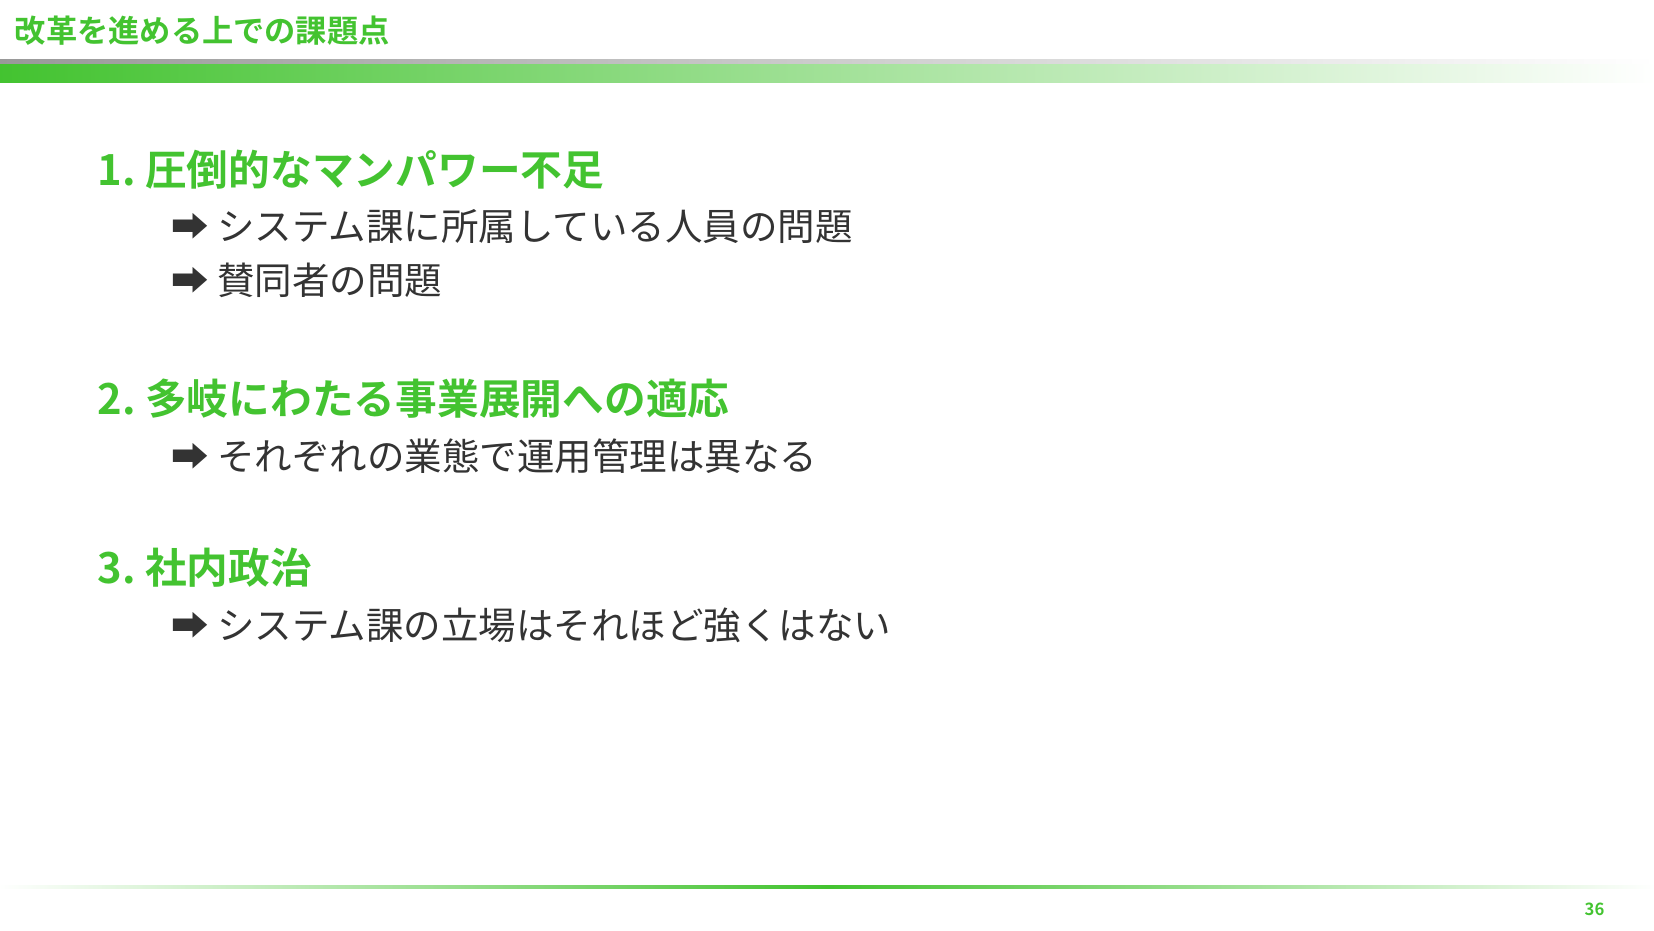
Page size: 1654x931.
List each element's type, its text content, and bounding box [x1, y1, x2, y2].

text_box <番号> [1535, 888, 1654, 928]
text_box 1. 圧倒的なマンパワー不足 ➡ システム課に所属している人員の問題 ➡ 賛同者の問題 2. 多岐にわたる事業展開への適応 ➡ それぞれの業態で運用管理は異なる 3. 社内政治 ➡ システム課の立場はそれほど強くはない [82, 129, 1459, 839]
text_box [0, 885, 1654, 889]
text_box 改革を進める上での課題点 [0, 0, 1376, 59]
text_box [0, 59, 1654, 83]
